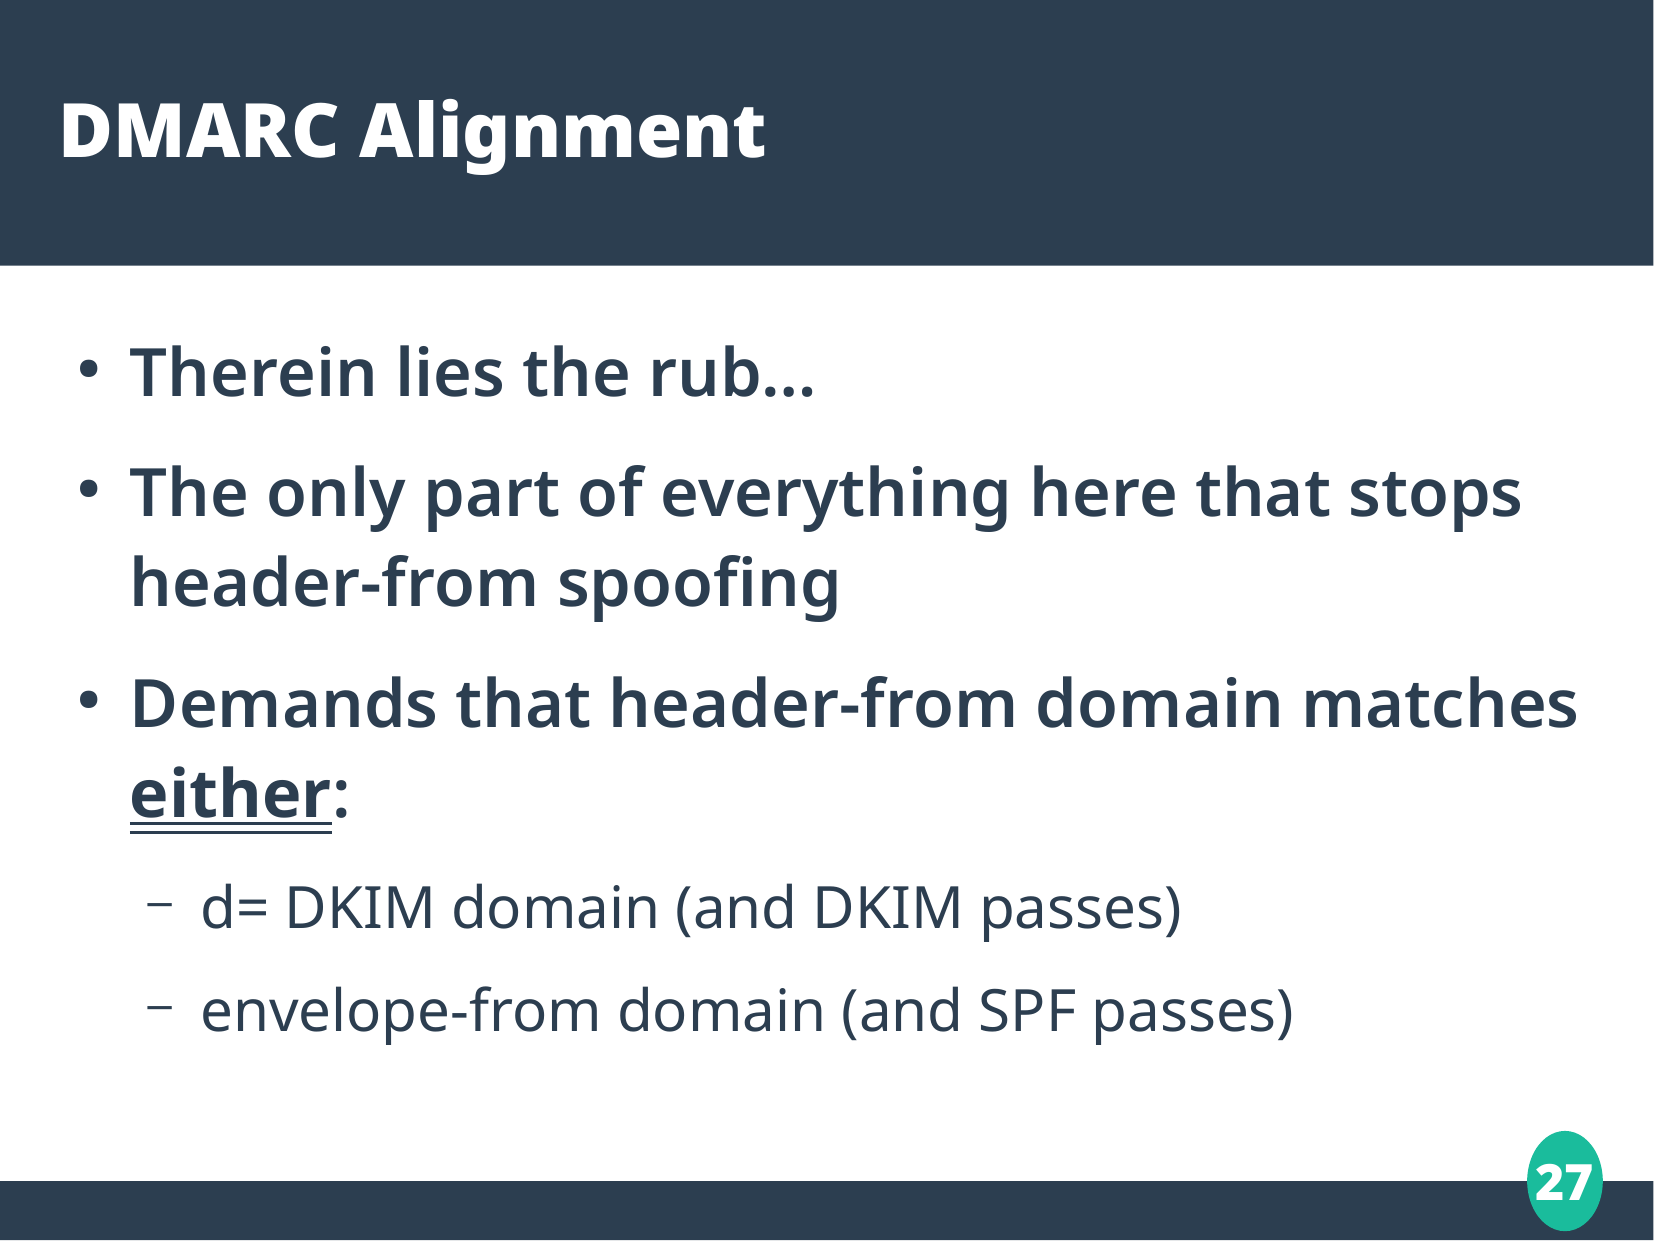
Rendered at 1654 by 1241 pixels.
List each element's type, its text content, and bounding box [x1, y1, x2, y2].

list Therein lies the rub… The only part of everything here that stops header-from spoofing Demands that header-from domain matches either: d= DKIM domain (and DKIM passes) envelope-from domain (and SPF passes) [59, 324, 1595, 1152]
title DMARC Alignment [59, 49, 1595, 207]
